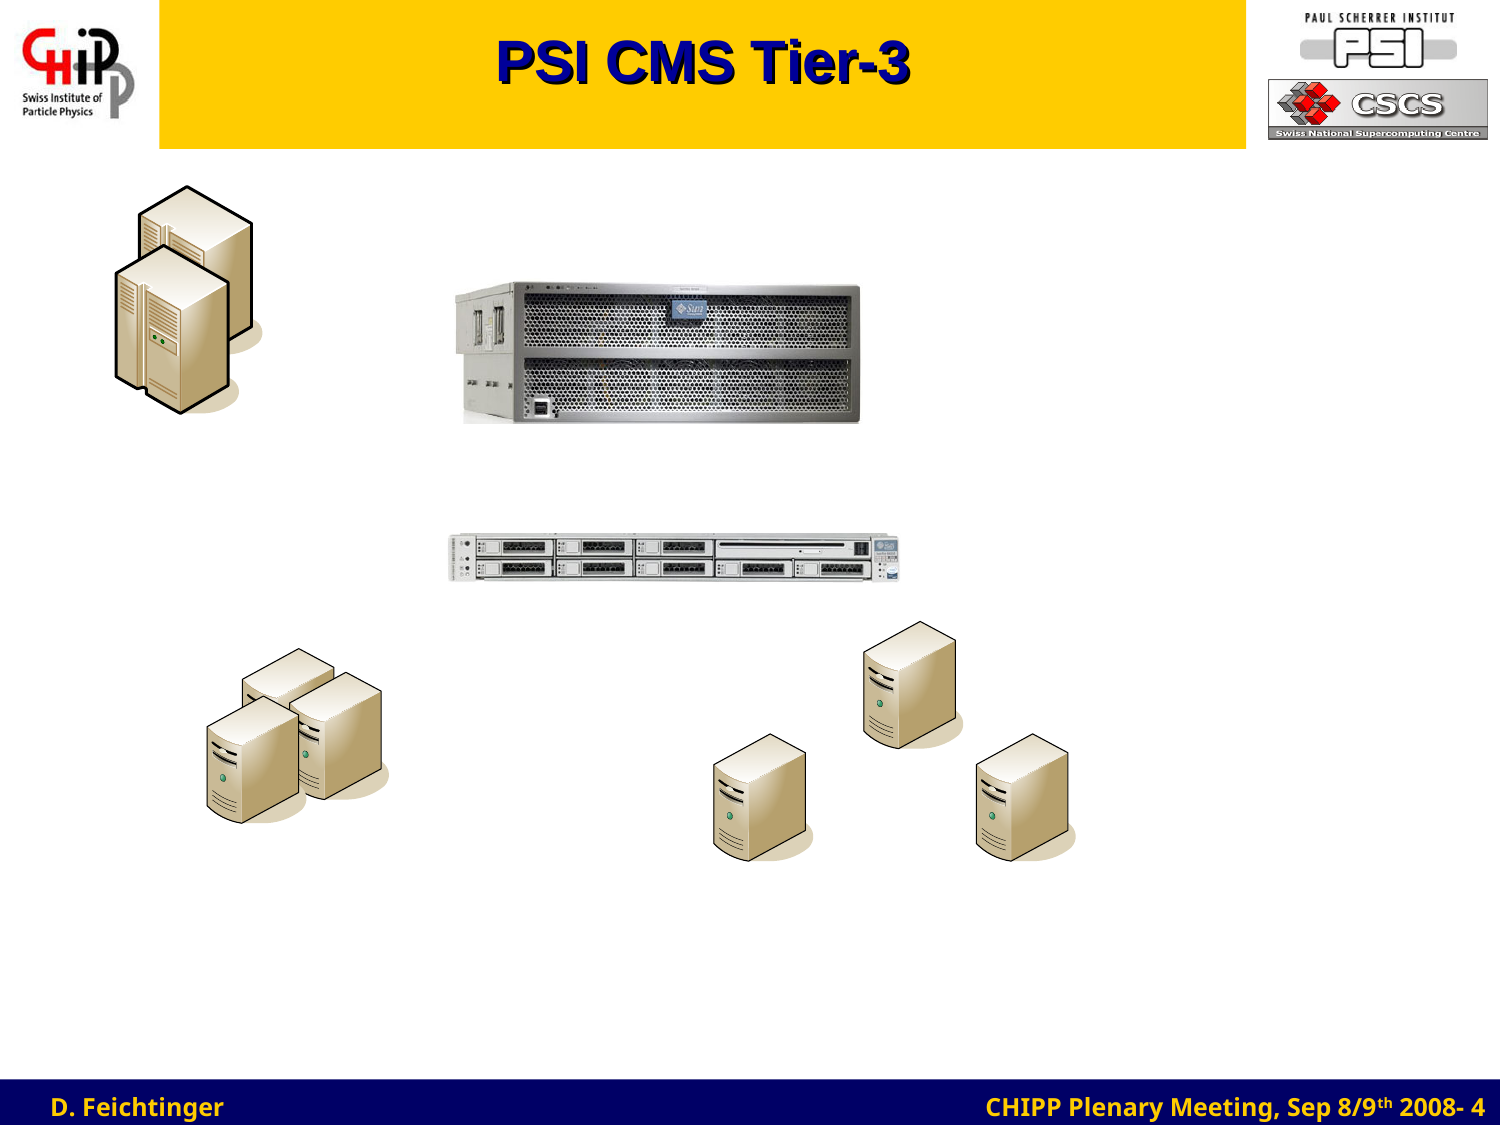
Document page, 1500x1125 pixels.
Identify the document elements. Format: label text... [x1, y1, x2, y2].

chart [112, 182, 265, 418]
picture [14, 20, 142, 128]
title PSI CMS Tier-3 [159, 18, 1247, 114]
chart [862, 620, 965, 751]
chart [712, 732, 815, 863]
picture [450, 278, 863, 424]
chart [975, 732, 1077, 863]
picture [1300, 12, 1457, 69]
picture [1268, 79, 1488, 140]
picture [444, 533, 901, 584]
chart [205, 647, 390, 825]
